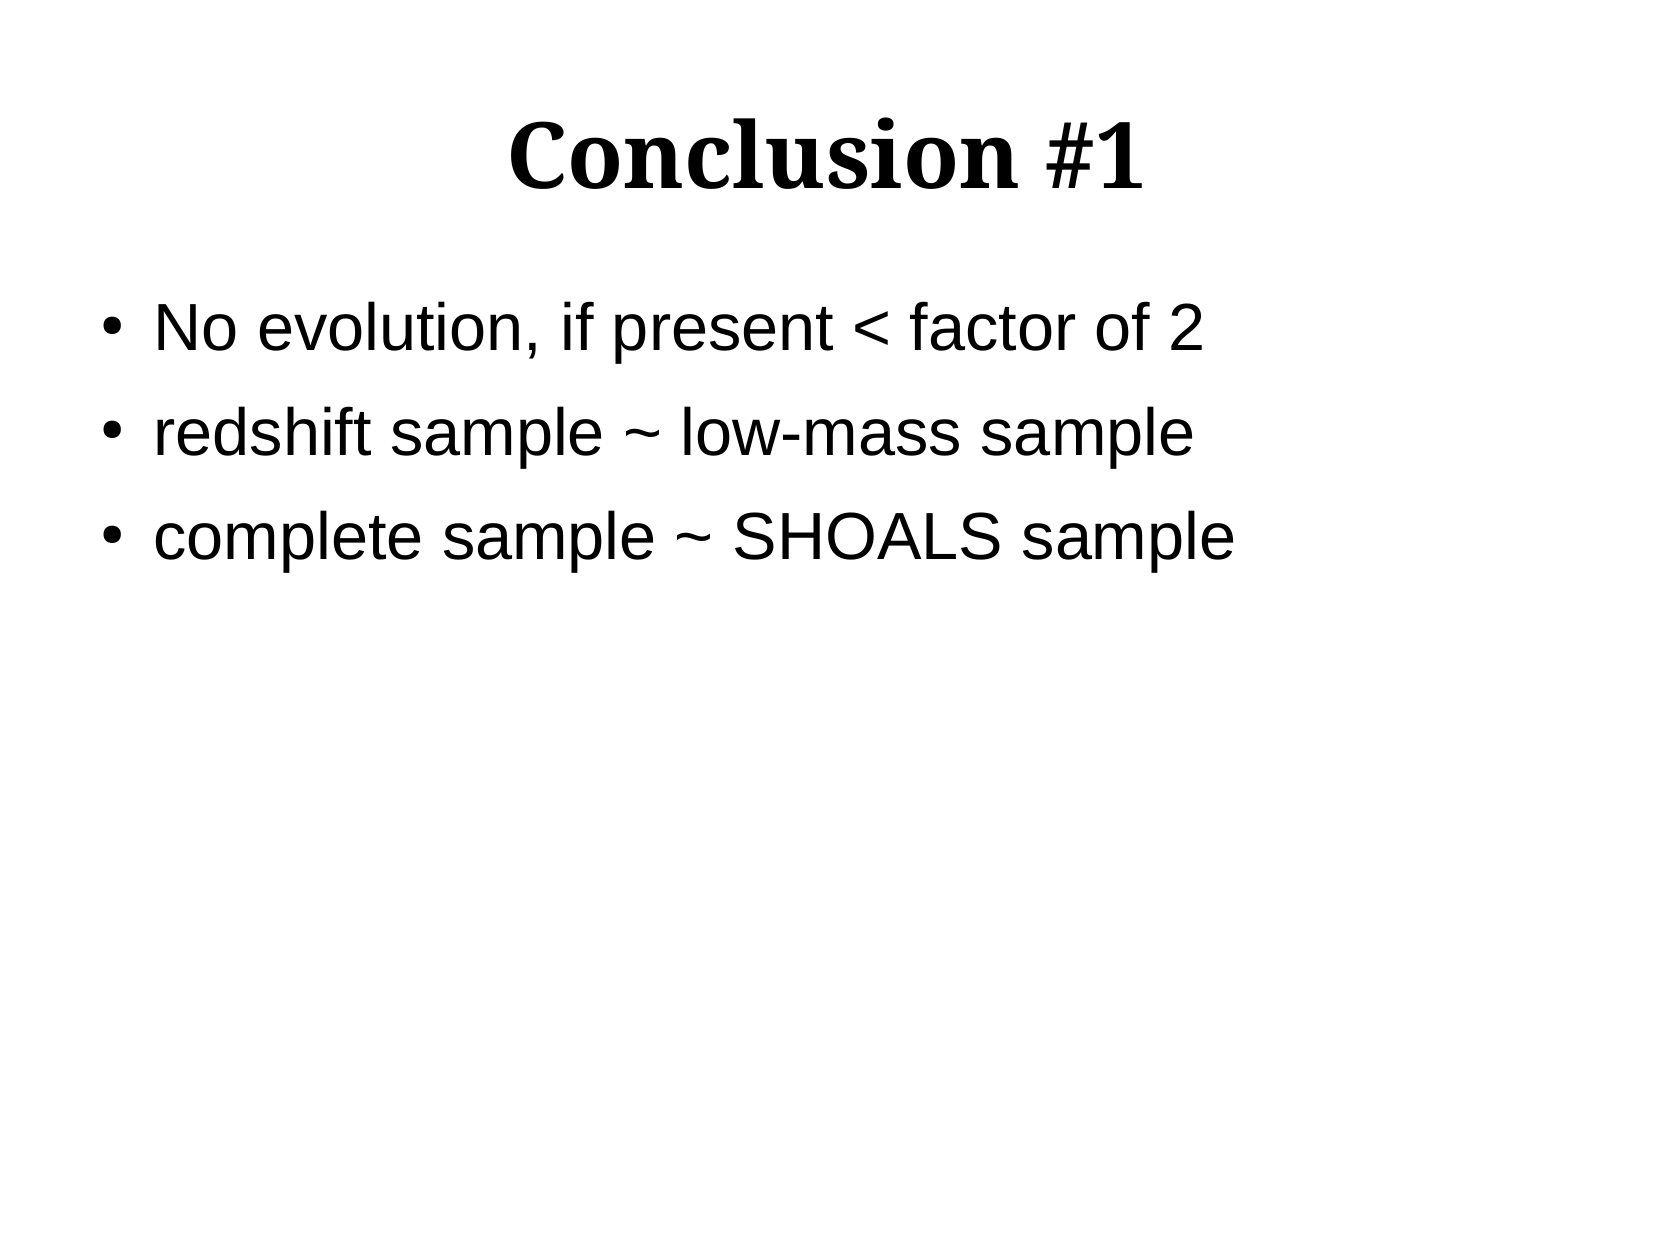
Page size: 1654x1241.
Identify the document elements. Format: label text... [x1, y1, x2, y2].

list No evolution, if present < factor of 2 redshift sample ~ low-mass sample complete sample ~ SHOALS sample [82, 290, 1571, 1216]
title Conclusion #1 [82, 49, 1571, 257]
